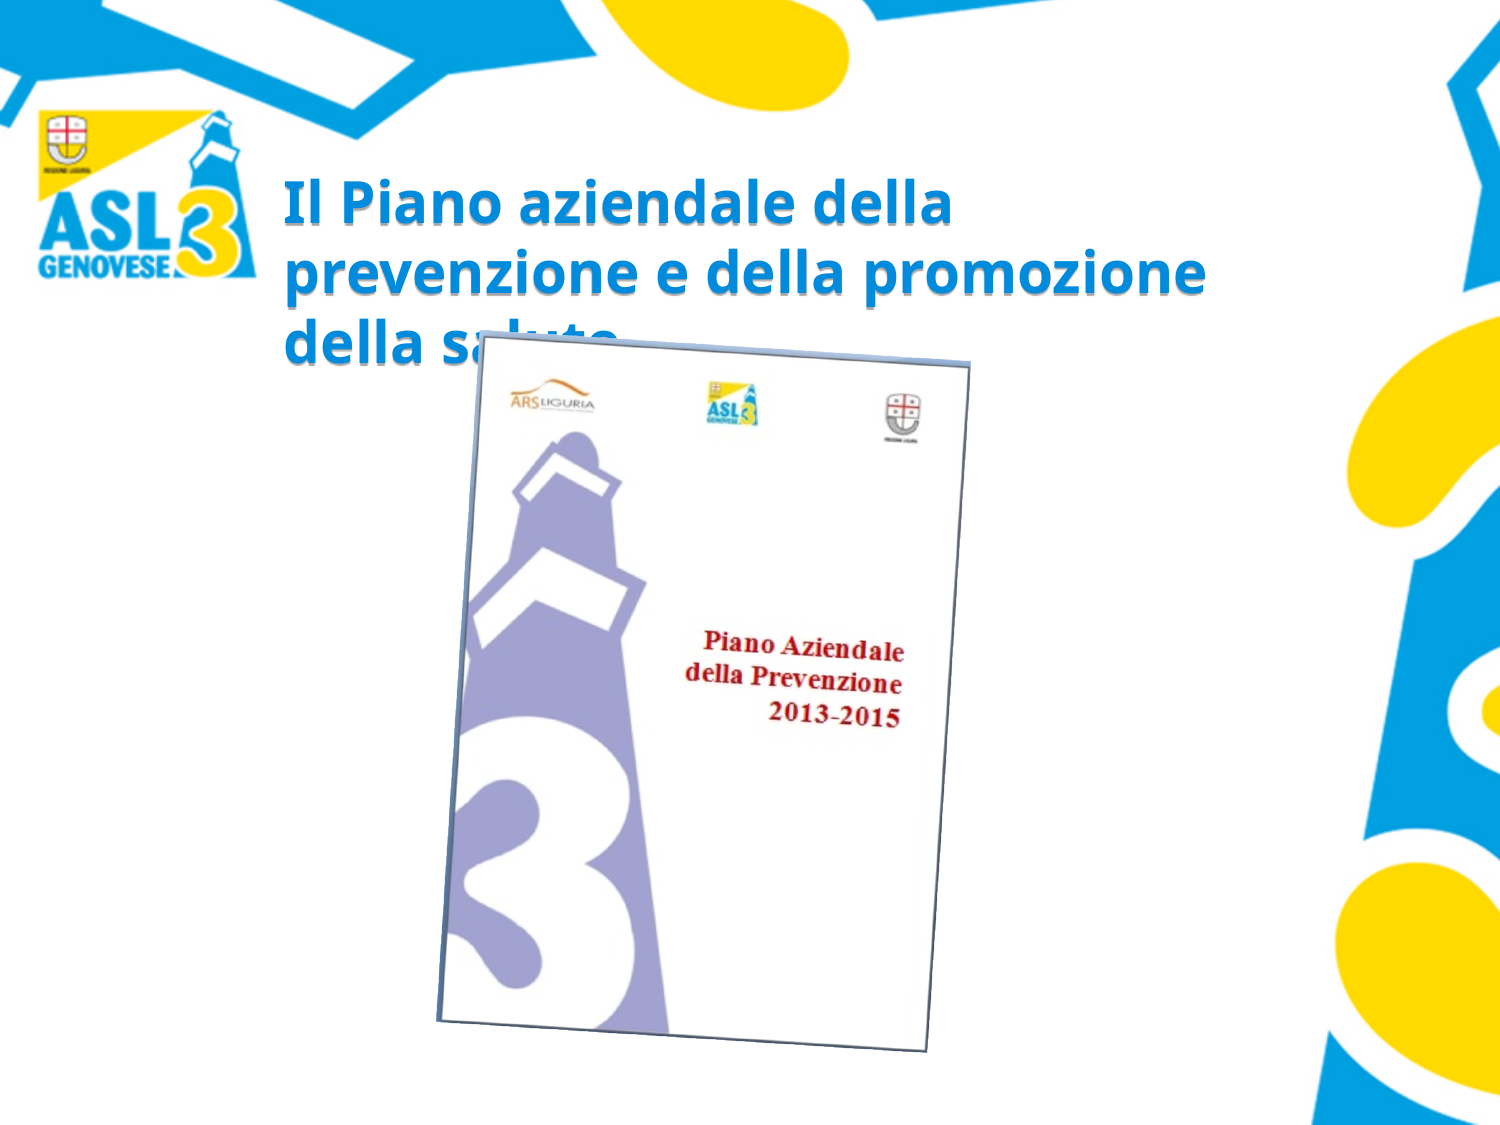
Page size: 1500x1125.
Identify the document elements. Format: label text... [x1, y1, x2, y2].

picture [435, 328, 971, 1053]
title Il Piano aziendale della prevenzione e della promozione della salute [268, 157, 1331, 274]
